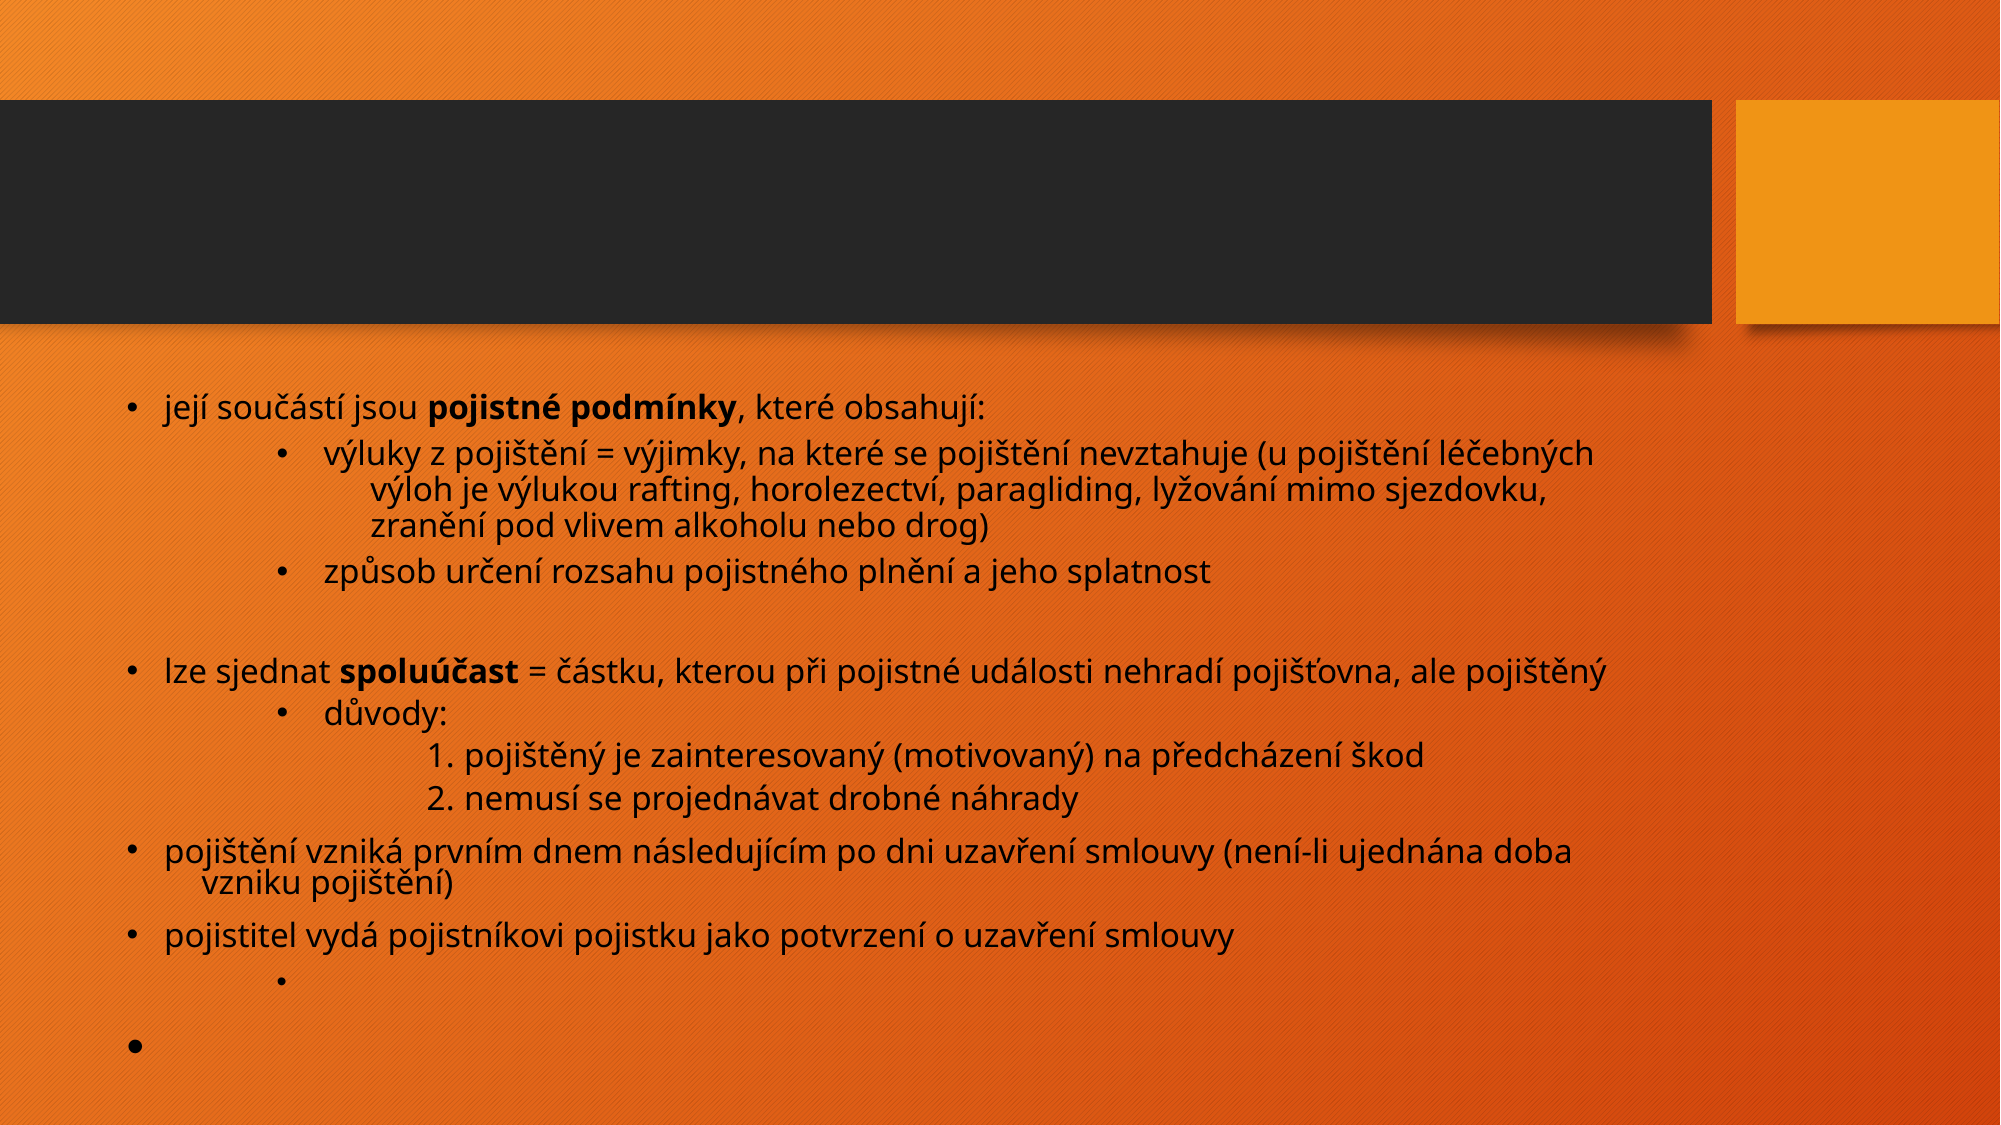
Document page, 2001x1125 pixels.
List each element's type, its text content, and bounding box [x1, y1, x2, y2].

list její součástí jsou pojistné podmínky, které obsahují: výluky z pojištění = výjimky, na které se pojištění nevztahuje (u pojištění léčebných výloh je výlukou rafting, horolezectví, paragliding, lyžování mimo sjezdovku, zranění pod vlivem alkoholu nebo drog) způsob určení rozsahu pojistného plnění a jeho splatnost lze sjednat spoluúčast = částku, kterou při pojistné události nehradí pojišťovna, ale pojištěný důvody: pojištěný je zainteresovaný (motivovaný) na předcházení škod nemusí se projednávat drobné náhrady pojištění vzniká prvním dnem následujícím po dni uzavření smlouvy (není-li ujednána doba vzniku pojištění) pojistitel vydá pojistníkovi pojistku jako potvrzení o uzavření smlouvy [111, 383, 1689, 974]
